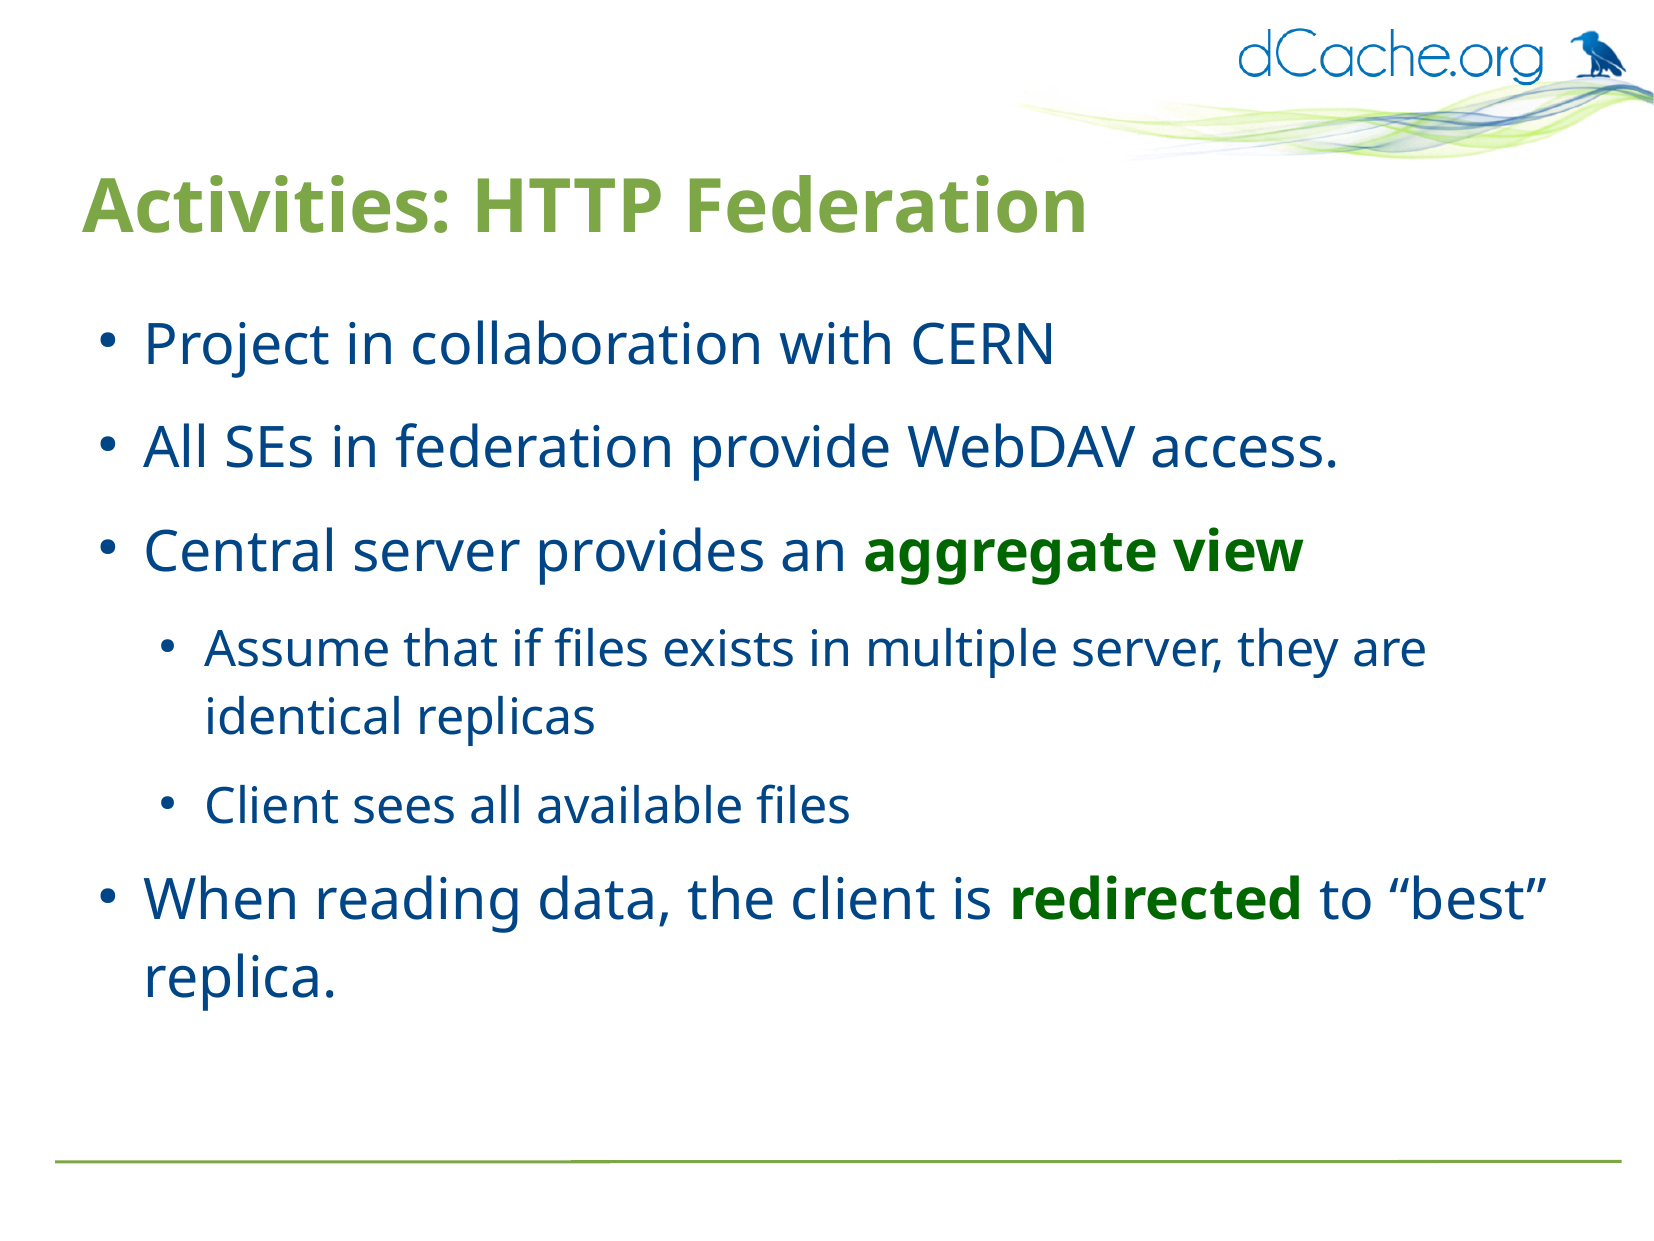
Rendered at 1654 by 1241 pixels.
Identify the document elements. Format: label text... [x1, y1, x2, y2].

picture [956, 16, 1654, 169]
title Activities: HTTP Federation [82, 155, 1605, 252]
list Project in collaboration with CERN All SEs in federation provide WebDAV access. Central server provides an aggregate view Assume that if files exists in multiple server, they are identical replicas Client sees all available files When reading data, the client is redirected to “best” replica. [82, 302, 1571, 1023]
